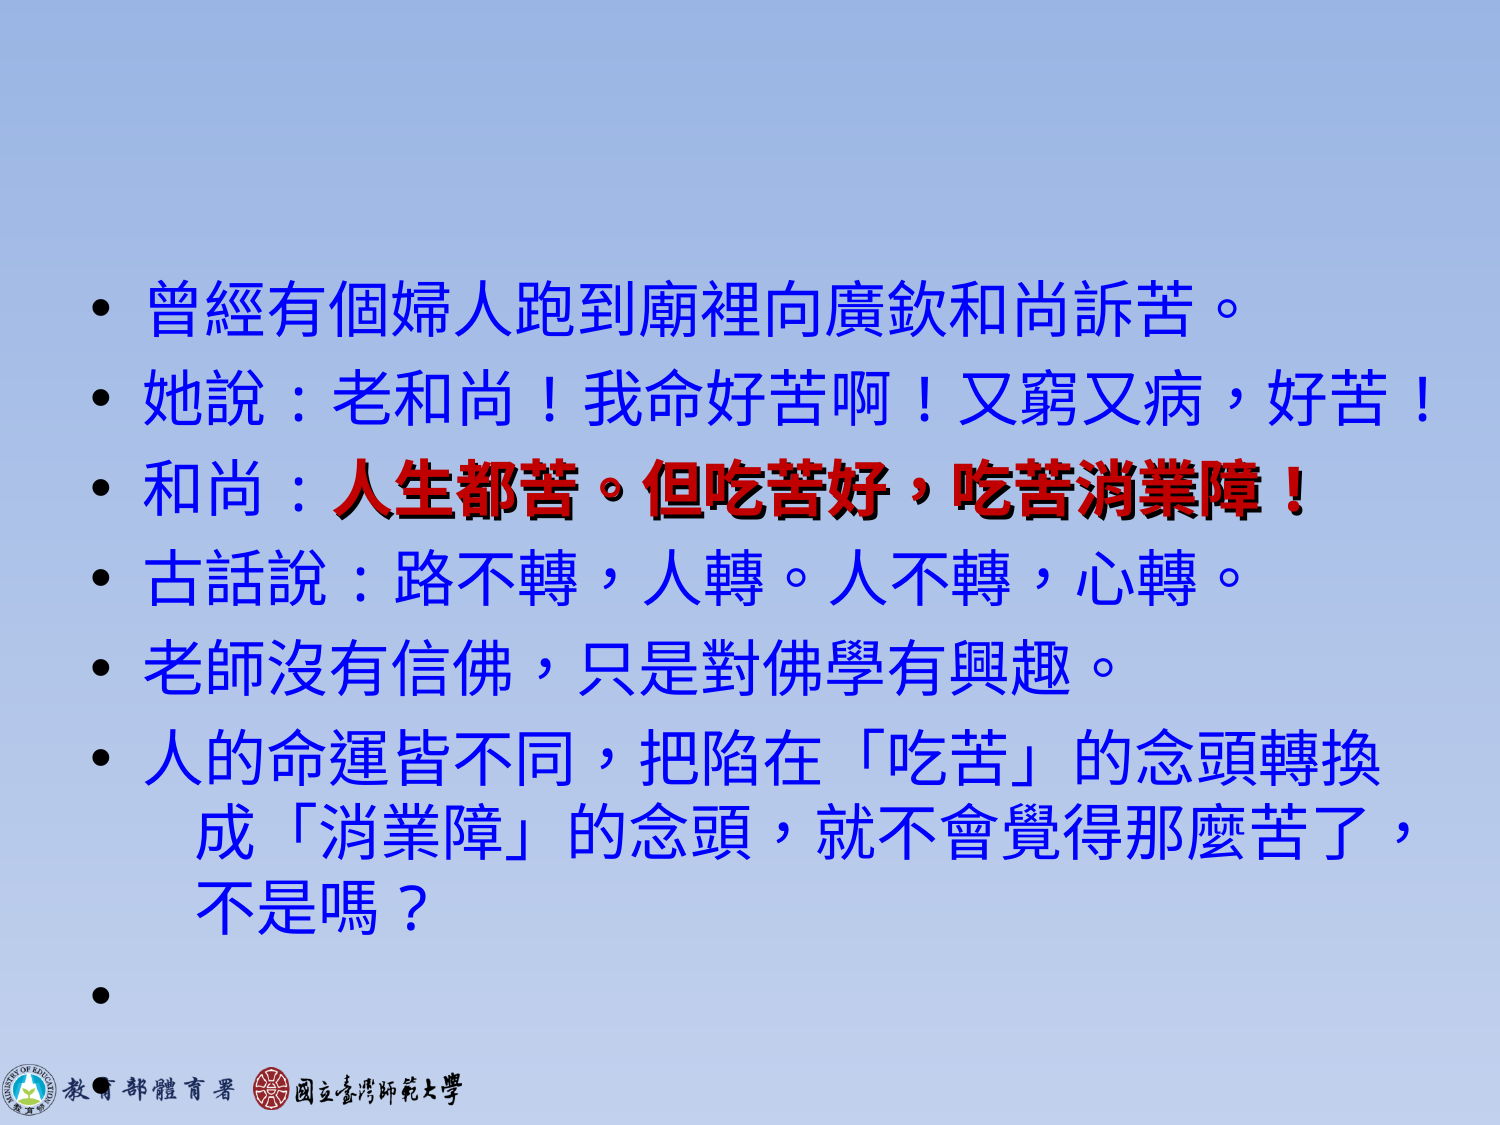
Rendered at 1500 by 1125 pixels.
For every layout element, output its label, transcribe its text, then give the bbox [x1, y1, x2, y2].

list 曾經有個婦人跑到廟裡向廣欽和尚訴苦。 她說:老和尚!我命好苦啊!又窮又病，好苦! 和尚:人生都苦。但吃苦好，吃苦消業障! 古話說:路不轉，人轉。人不轉，心轉。 老師沒有信佛，只是對佛學有興趣。 人的命運皆不同，把陷在「吃苦」的念頭轉換成「消業障」的念頭，就不會覺得那麼苦了，不是嗎? [75, 262, 1426, 1005]
